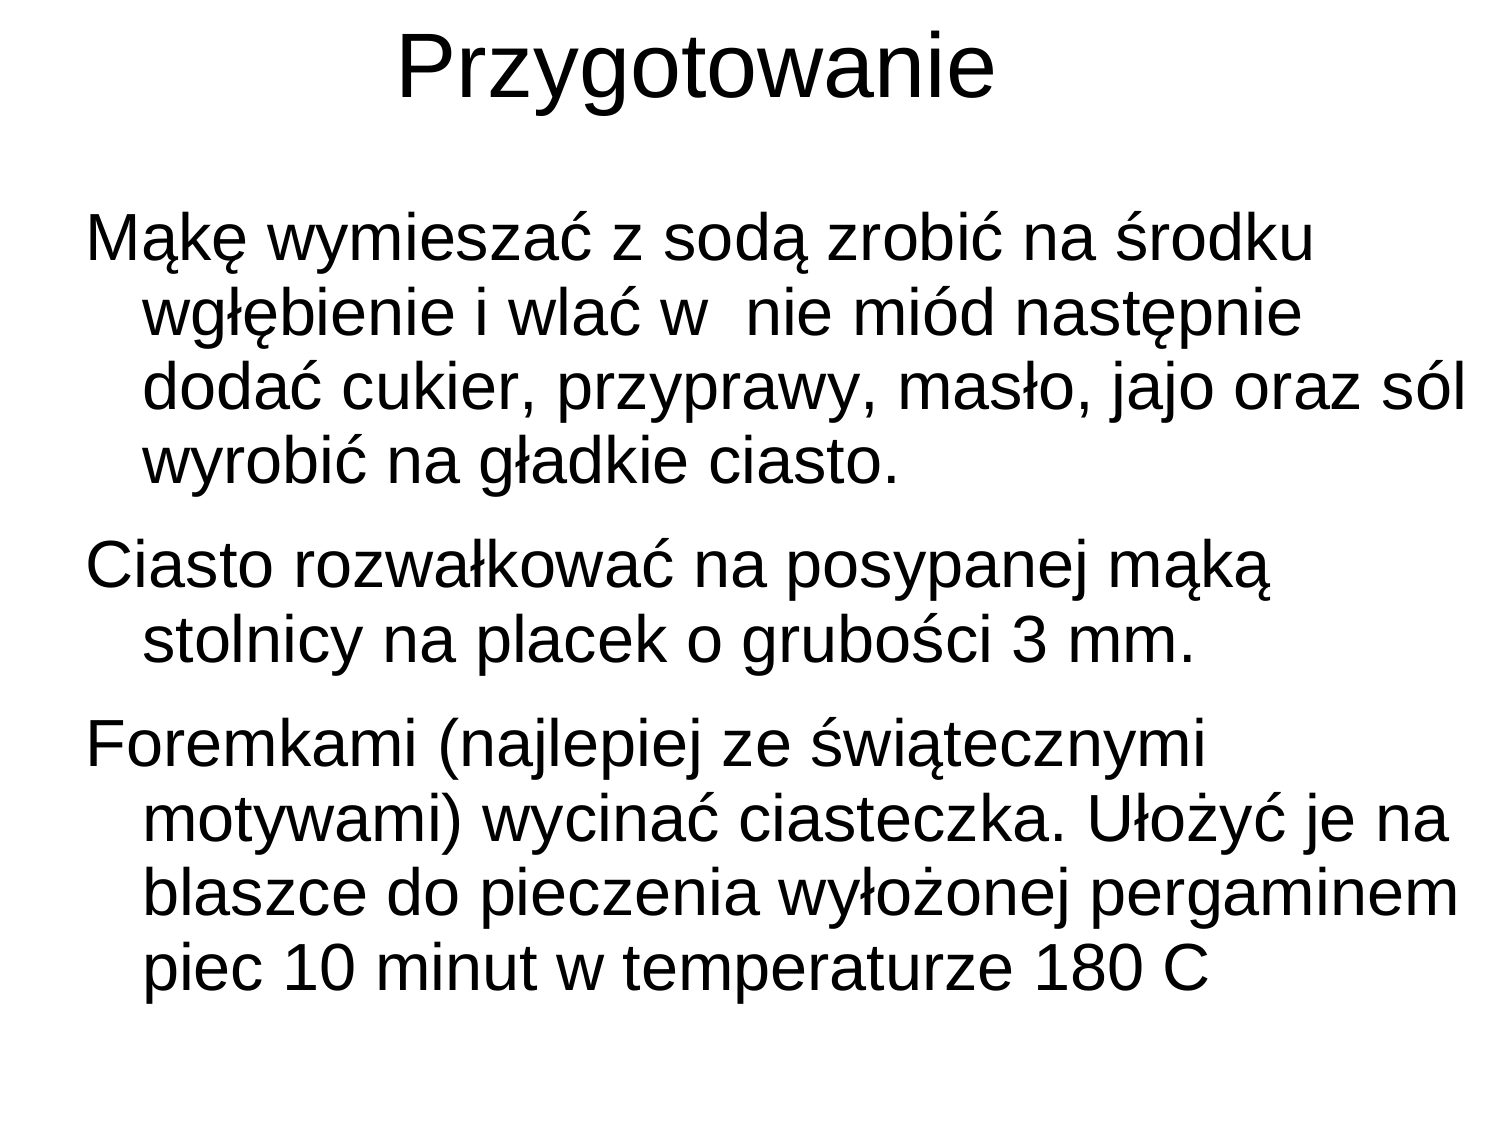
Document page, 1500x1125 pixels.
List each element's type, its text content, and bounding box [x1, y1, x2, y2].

list Mąkę wymieszać z sodą zrobić na środku wgłębienie i wlać w nie miód następnie dodać cukier, przyprawy, masło, jajo oraz sól wyrobić na gładkie ciasto. Ciasto rozwałkować na posypanej mąką stolnicy na placek o grubości 3 mm. Foremkami (najlepiej ze świątecznymi motywami) wycinać ciasteczka. Ułożyć je na blaszce do pieczenia wyłożonej pergaminem piec 10 minut w temperaturze 180 C [29, 196, 1500, 1125]
title Przygotowanie [100, 1, 1376, 138]
